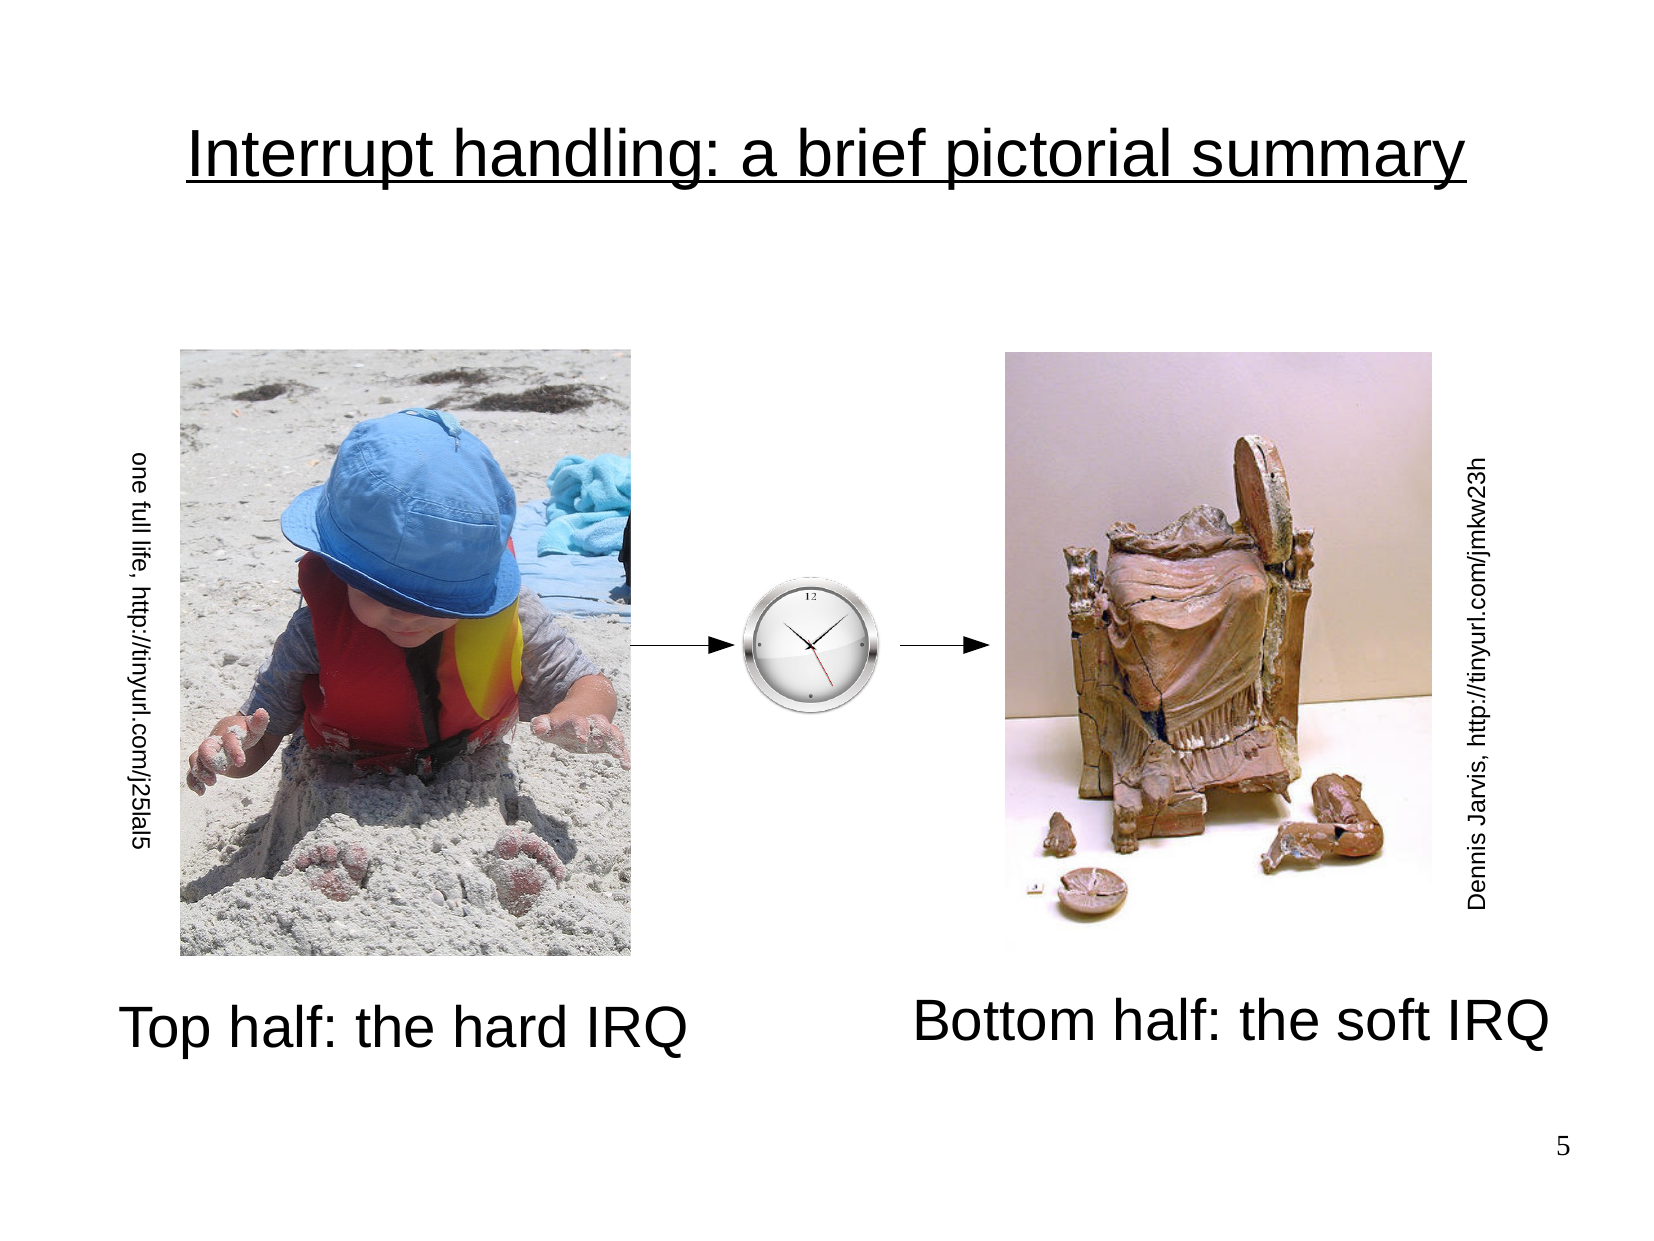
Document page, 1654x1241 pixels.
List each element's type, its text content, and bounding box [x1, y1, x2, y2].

text_box one full life, http://tinyurl.com/j25lal5 [120, 437, 163, 866]
text_box Dennis Jarvis, http://tinyurl.com/jmkw23h [1455, 442, 1498, 926]
text_box Bottom half: the soft IRQ [897, 980, 1567, 1062]
picture [1005, 352, 1432, 953]
text_box Top half: the hard IRQ [103, 986, 705, 1114]
picture [180, 349, 631, 956]
picture [735, 569, 886, 721]
title Interrupt handling: a brief pictorial summary [82, 49, 1571, 257]
